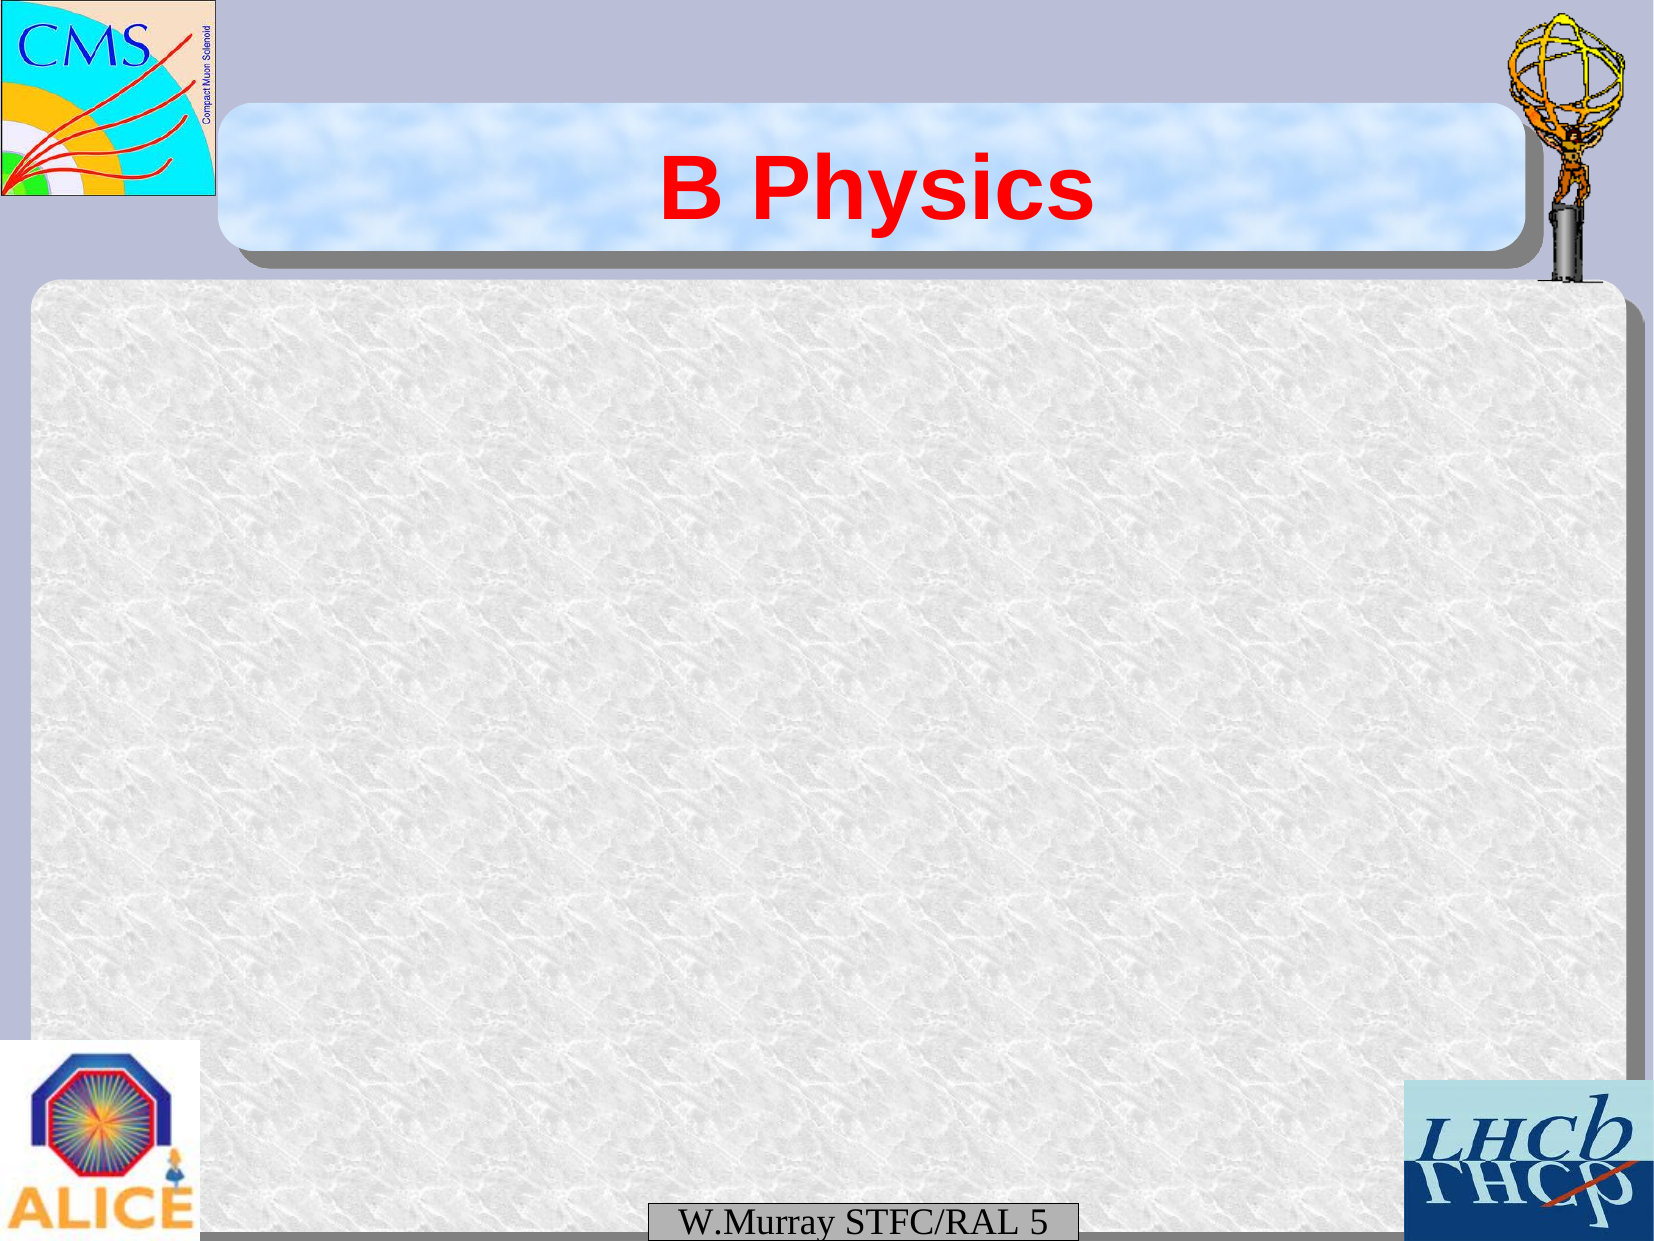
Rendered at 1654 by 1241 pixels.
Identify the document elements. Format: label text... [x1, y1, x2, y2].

title B Physics [244, 112, 1512, 263]
picture [0, 0, 216, 196]
picture [0, 0, 1654, 1241]
